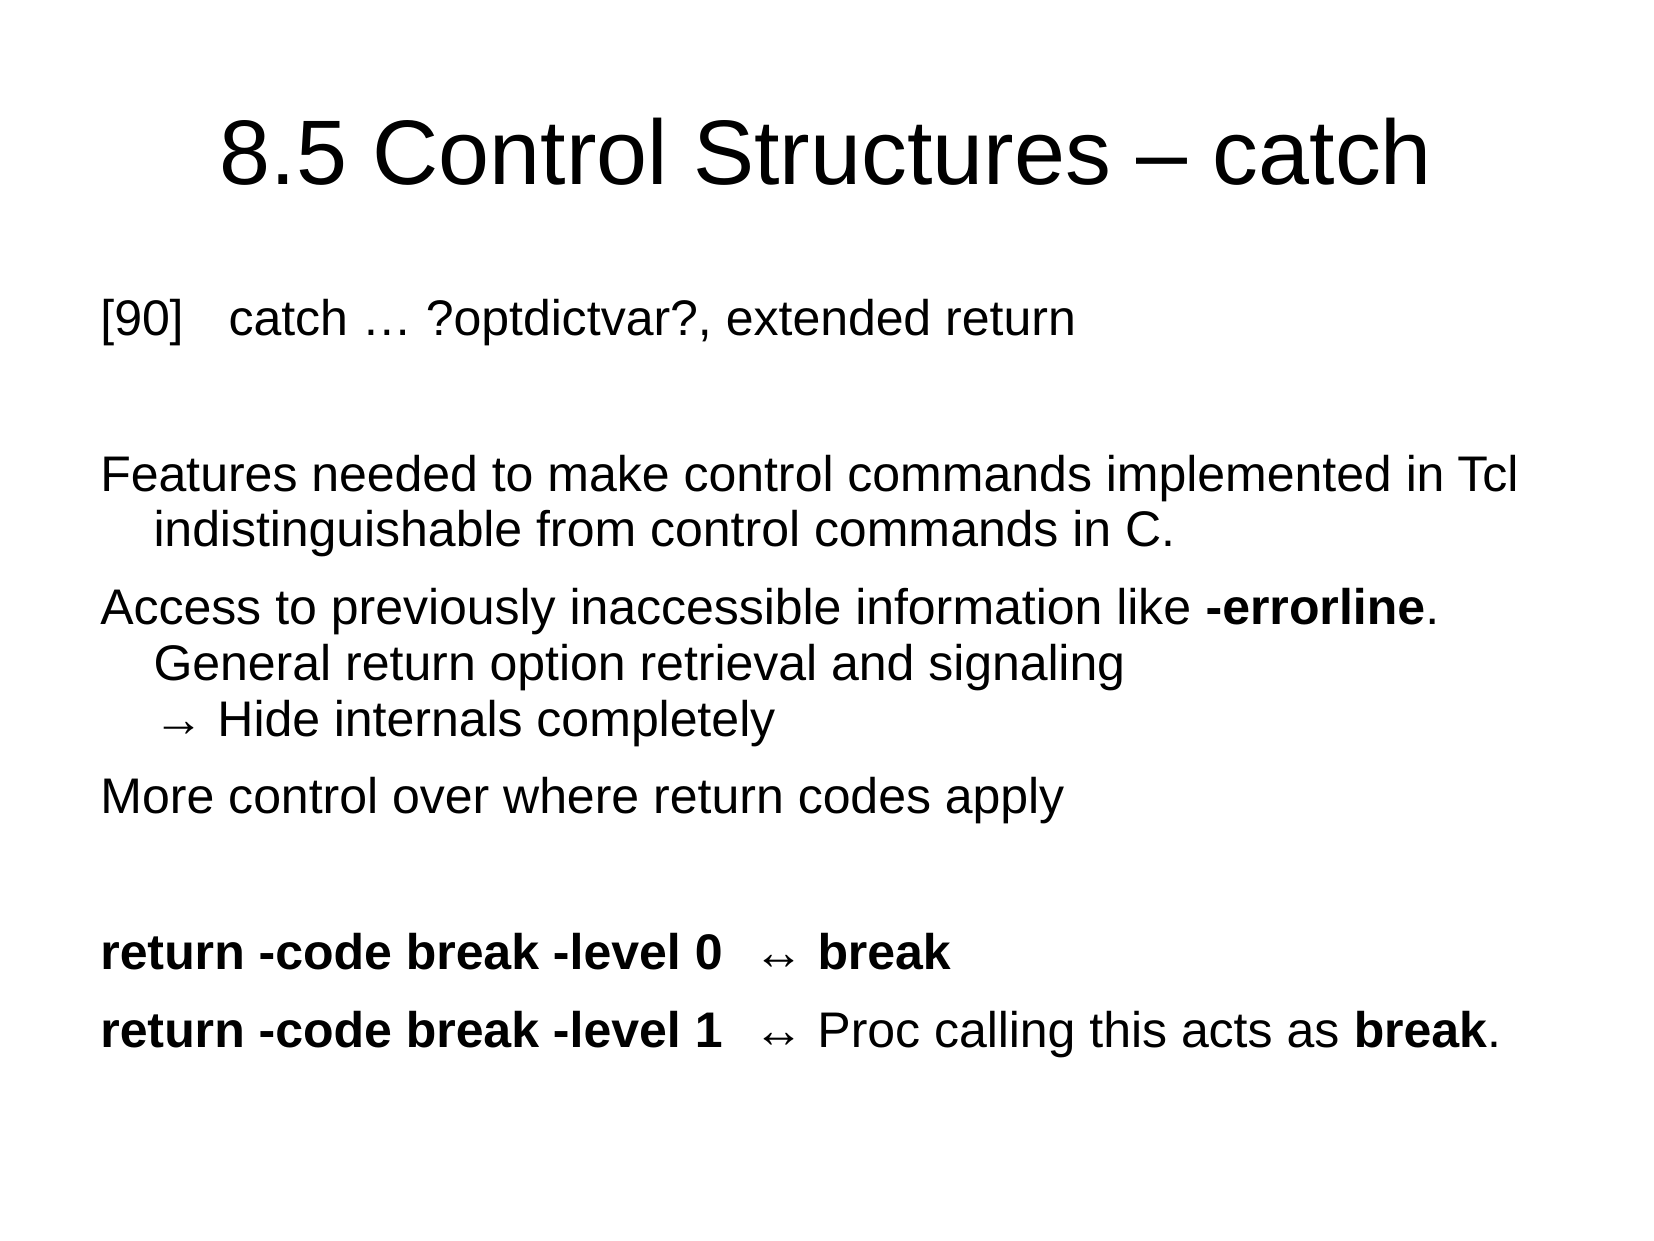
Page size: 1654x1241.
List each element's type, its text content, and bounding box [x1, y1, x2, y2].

list [90] catch … ?optdictvar?, extended return Features needed to make control commands implemented in Tcl indistinguishable from control commands in C. Access to previously inaccessible information like -errorline. General return option retrieval and signaling → Hide internals completely More control over where return codes apply return -code break -level 0 ↔ break return -code break -level 1 ↔ Proc calling this acts as break. [82, 290, 1571, 1201]
title 8.5 Control Structures – catch [82, 56, 1571, 250]
